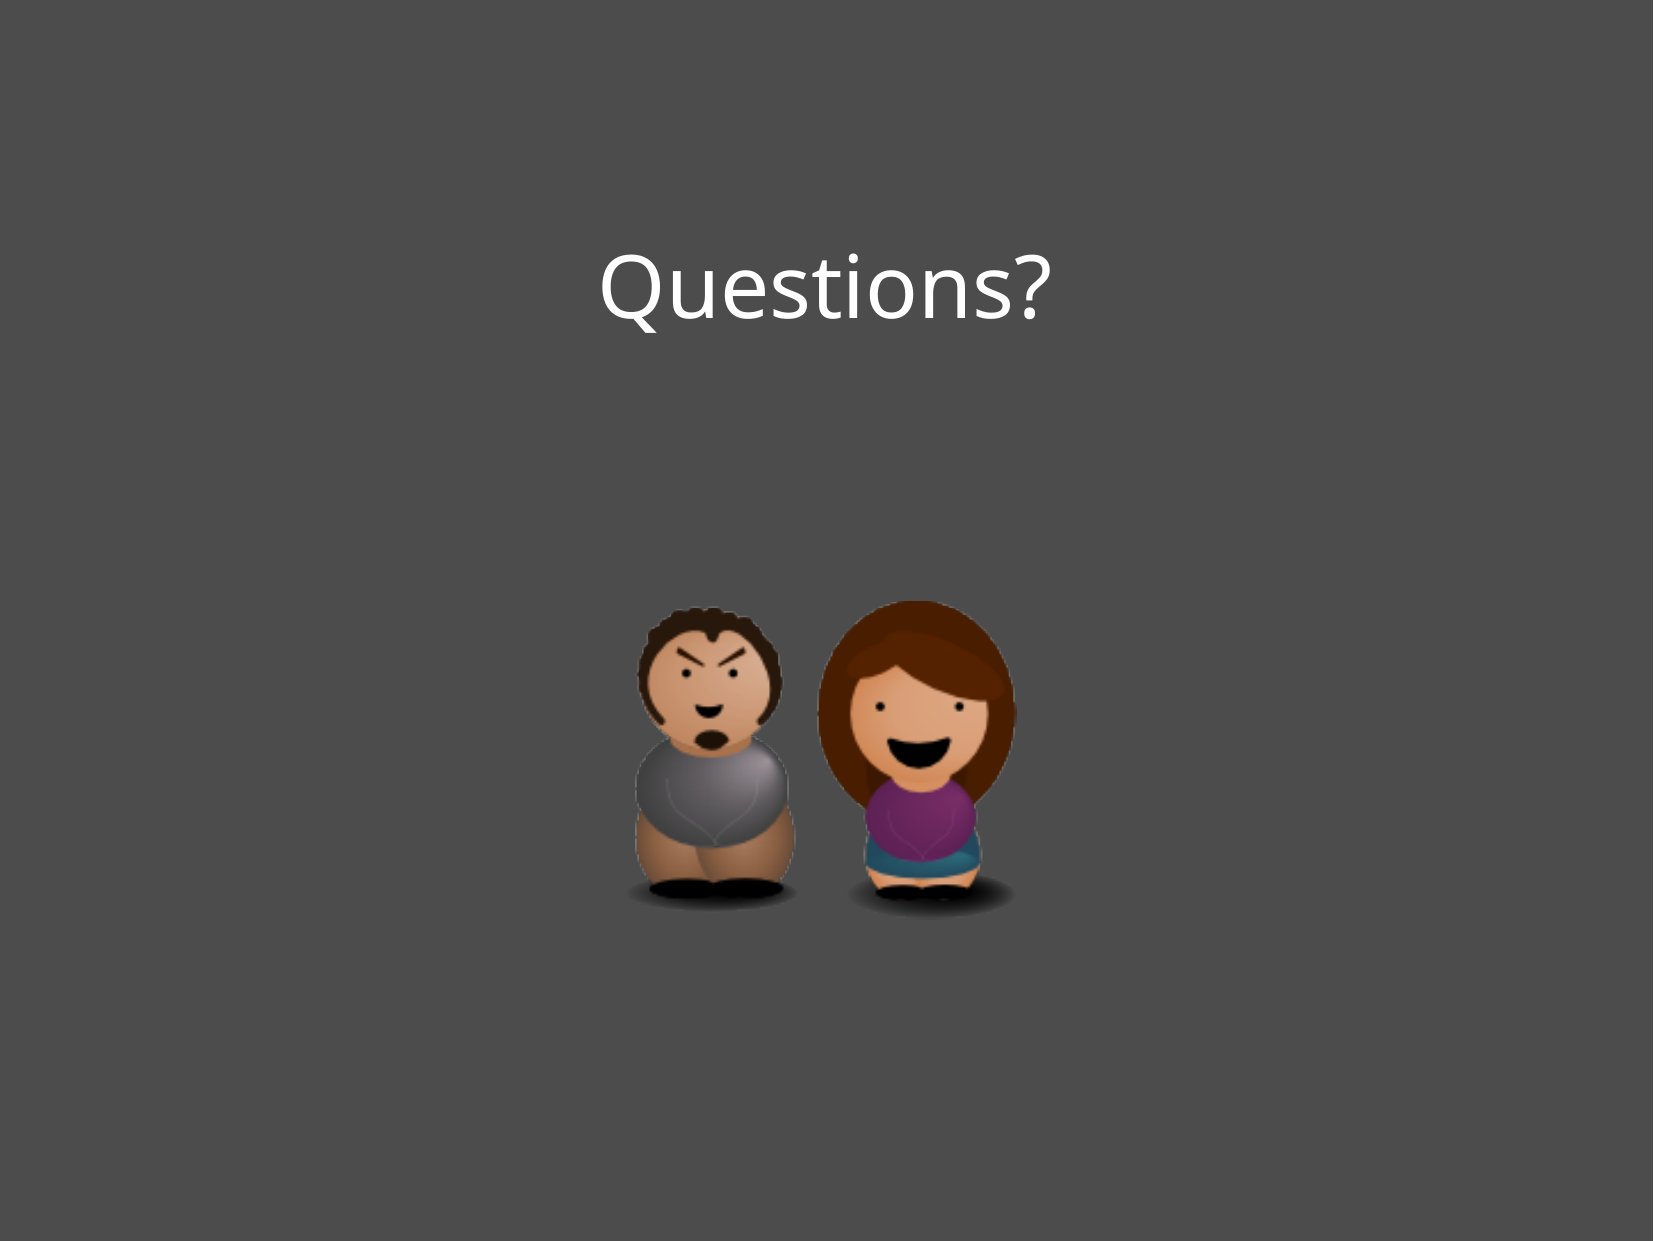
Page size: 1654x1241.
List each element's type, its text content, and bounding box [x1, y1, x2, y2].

title Questions? [37, 189, 1613, 397]
picture [625, 601, 1017, 920]
